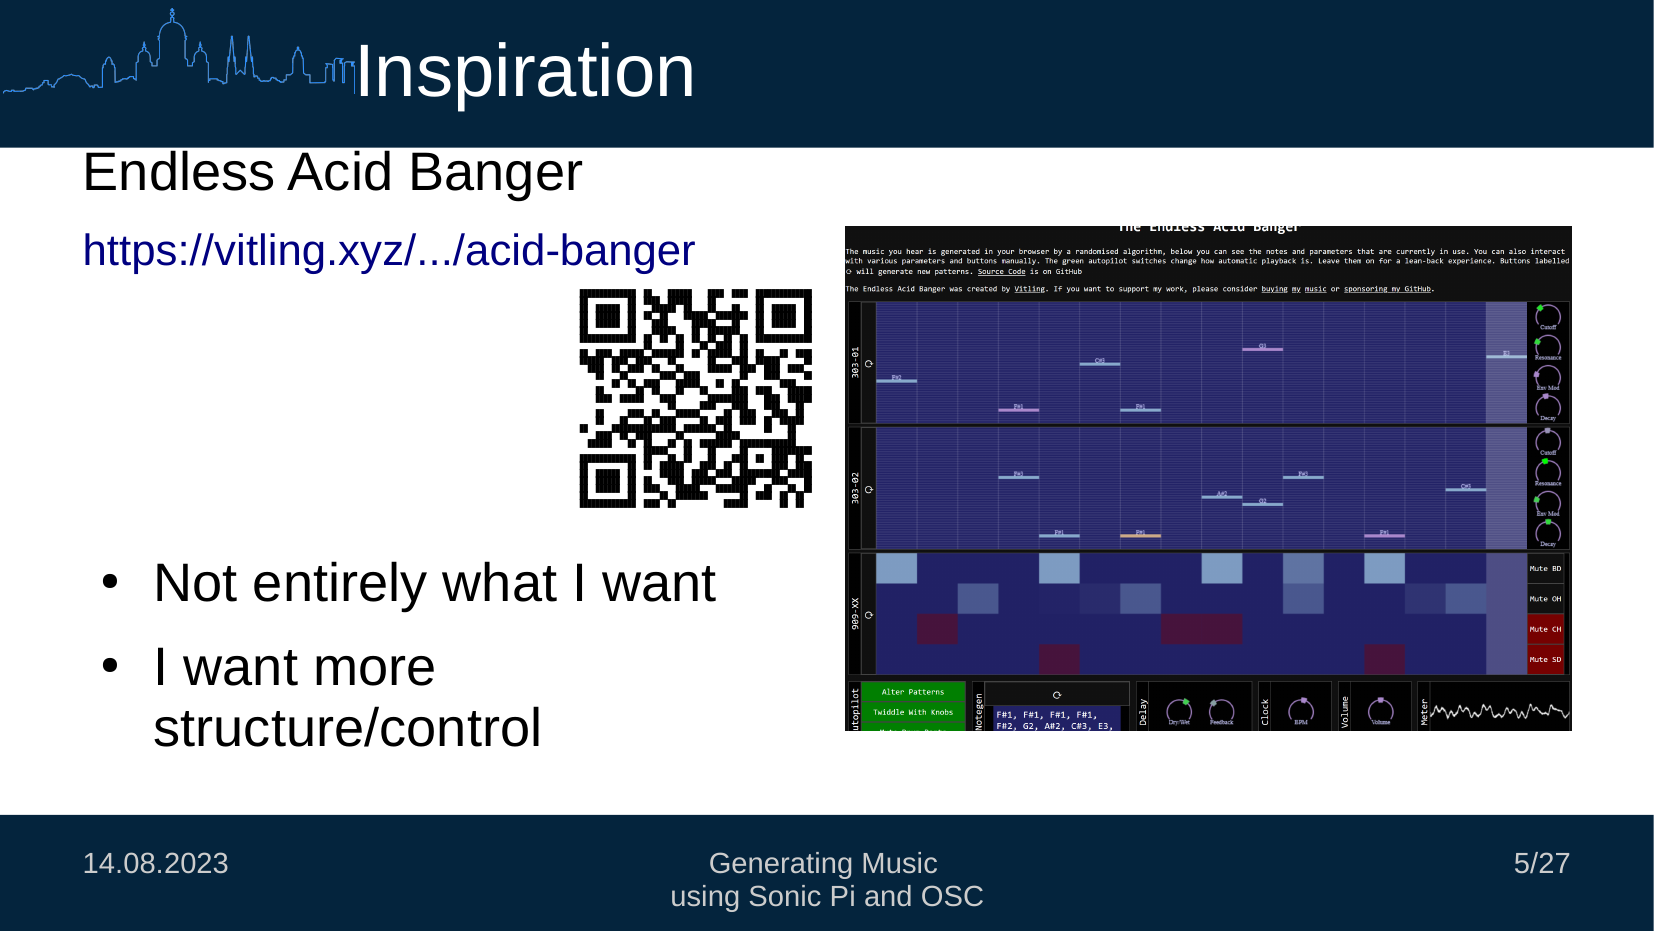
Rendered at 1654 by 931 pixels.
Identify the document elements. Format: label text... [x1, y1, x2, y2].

text_box ██████████████ ██ ██████ ████ ████ ██████████████ ██ ██ ████ ██████ ██ ██ ██ ██ ██████ ██ ██████ ██ ██ ██ ██ ██████ ██ ██ ██████ ██ ██ ██ ██████ ████████ ██ ██████ ██ ██ ██████ ██ ████ ██████ ██ ██ ██████ ██ ██ ██ ██████ ██ ████████ ██ ██ ██████████████ ██ ██ ██ ██ ██ ██ ██ ██████████████ ██ ██ ██ ████ ██ ██ ████ ██████ ████████ ██ ██████ ██ ██ ██ ████ ██████ ████ ████ ██ ██ ████ ██████ ██ ████ ██ ████ ██ ██ ██████ ████ ████ ████ ██ ██ ████ ████ ██ ████ ██ ██ ██ ████ ██████ ██ ██ ████ ██ ██ ██ ██ ██ ████ ████ ██████ ████ ██████ ████ ██████████ ████ ██████ ██ ████ ████ ████ ██ ██ ████ ██ ██████ ██ ████ ████ ██ ██ ██ ██ ████ ██ ████ ████ ██ ██████ ██ ████████████████ ████████ ██ ██ ██ ████ ██ ████ ██ ██████ ██ ██████ ██ ██ ██ ██ ████████ ██████████████ ██████ ██ ██ ██ ██████████ ██████████████ ██ ██ ██ ██ ████ ██ ████ ██ ██ ██ ██ ██████ ████ ██ ██ ████ ████ ██ ██████ ██ ██████ ████ ████ ██████████ ██████ ██ ██████ ██ ██ ████ ██████ ██████ ████ ██ ██ ██████ ██ ████ ██████ ████████ ██ ██ ██ ██ ██ ██ ████████ ██ ████ ██ ██ ██████████████ ████ ██ ██████ ██ ██ [549, 283, 827, 591]
list Endless Acid Banger https://vitling.xyz/.../acid-banger Not entirely what I want I want more structure/control [82, 141, 809, 815]
title Inspiration [354, 5, 1654, 136]
picture [845, 226, 1572, 731]
picture [3, 8, 354, 94]
